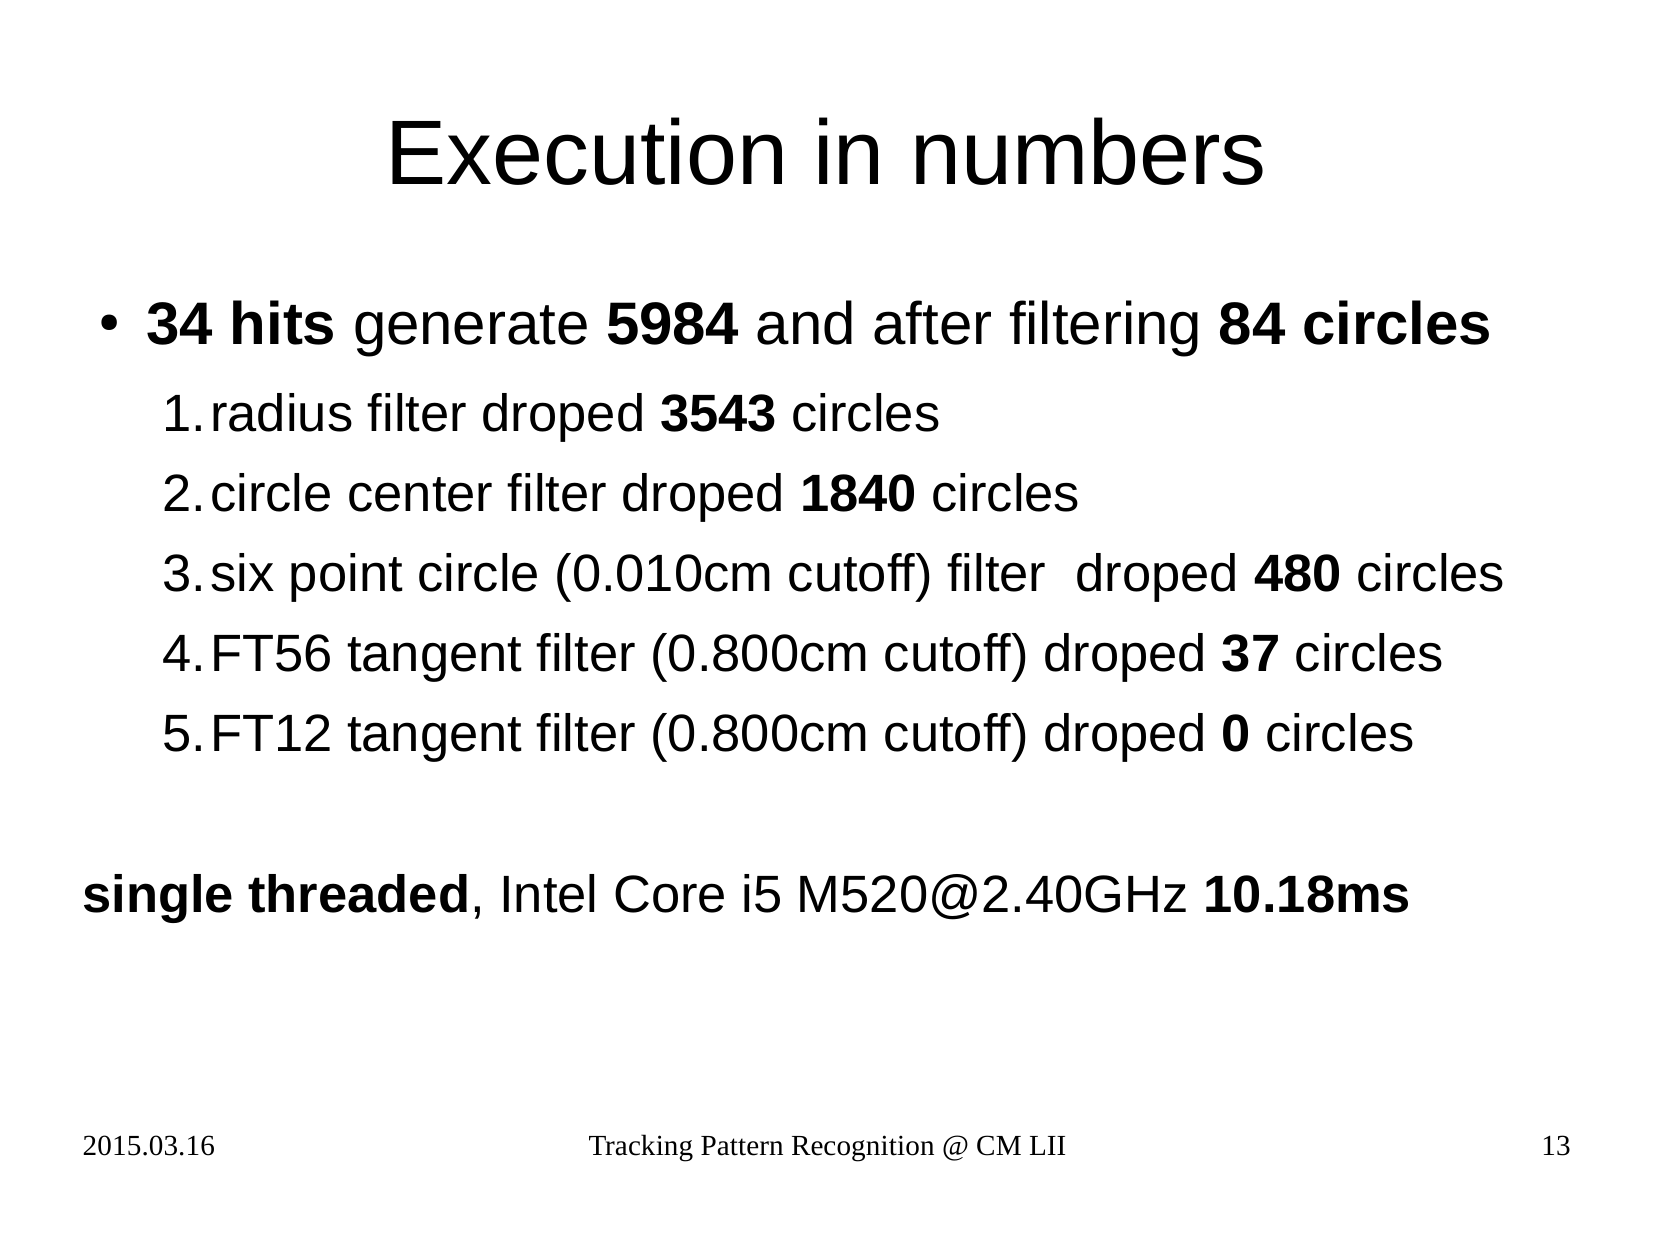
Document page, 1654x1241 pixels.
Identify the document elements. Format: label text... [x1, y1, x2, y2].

list 34 hits generate 5984 and after filtering 84 circles radius filter droped 3543 circles circle center filter droped 1840 circles six point circle (0.010cm cutoff) filter droped 480 circles FT56 tangent filter (0.800cm cutoff) droped 37 circles FT12 tangent filter (0.800cm cutoff) droped 0 circles single threaded, Intel Core i5 M520@2.40GHz 10.18ms [82, 290, 1571, 1010]
title Execution in numbers [82, 49, 1571, 257]
